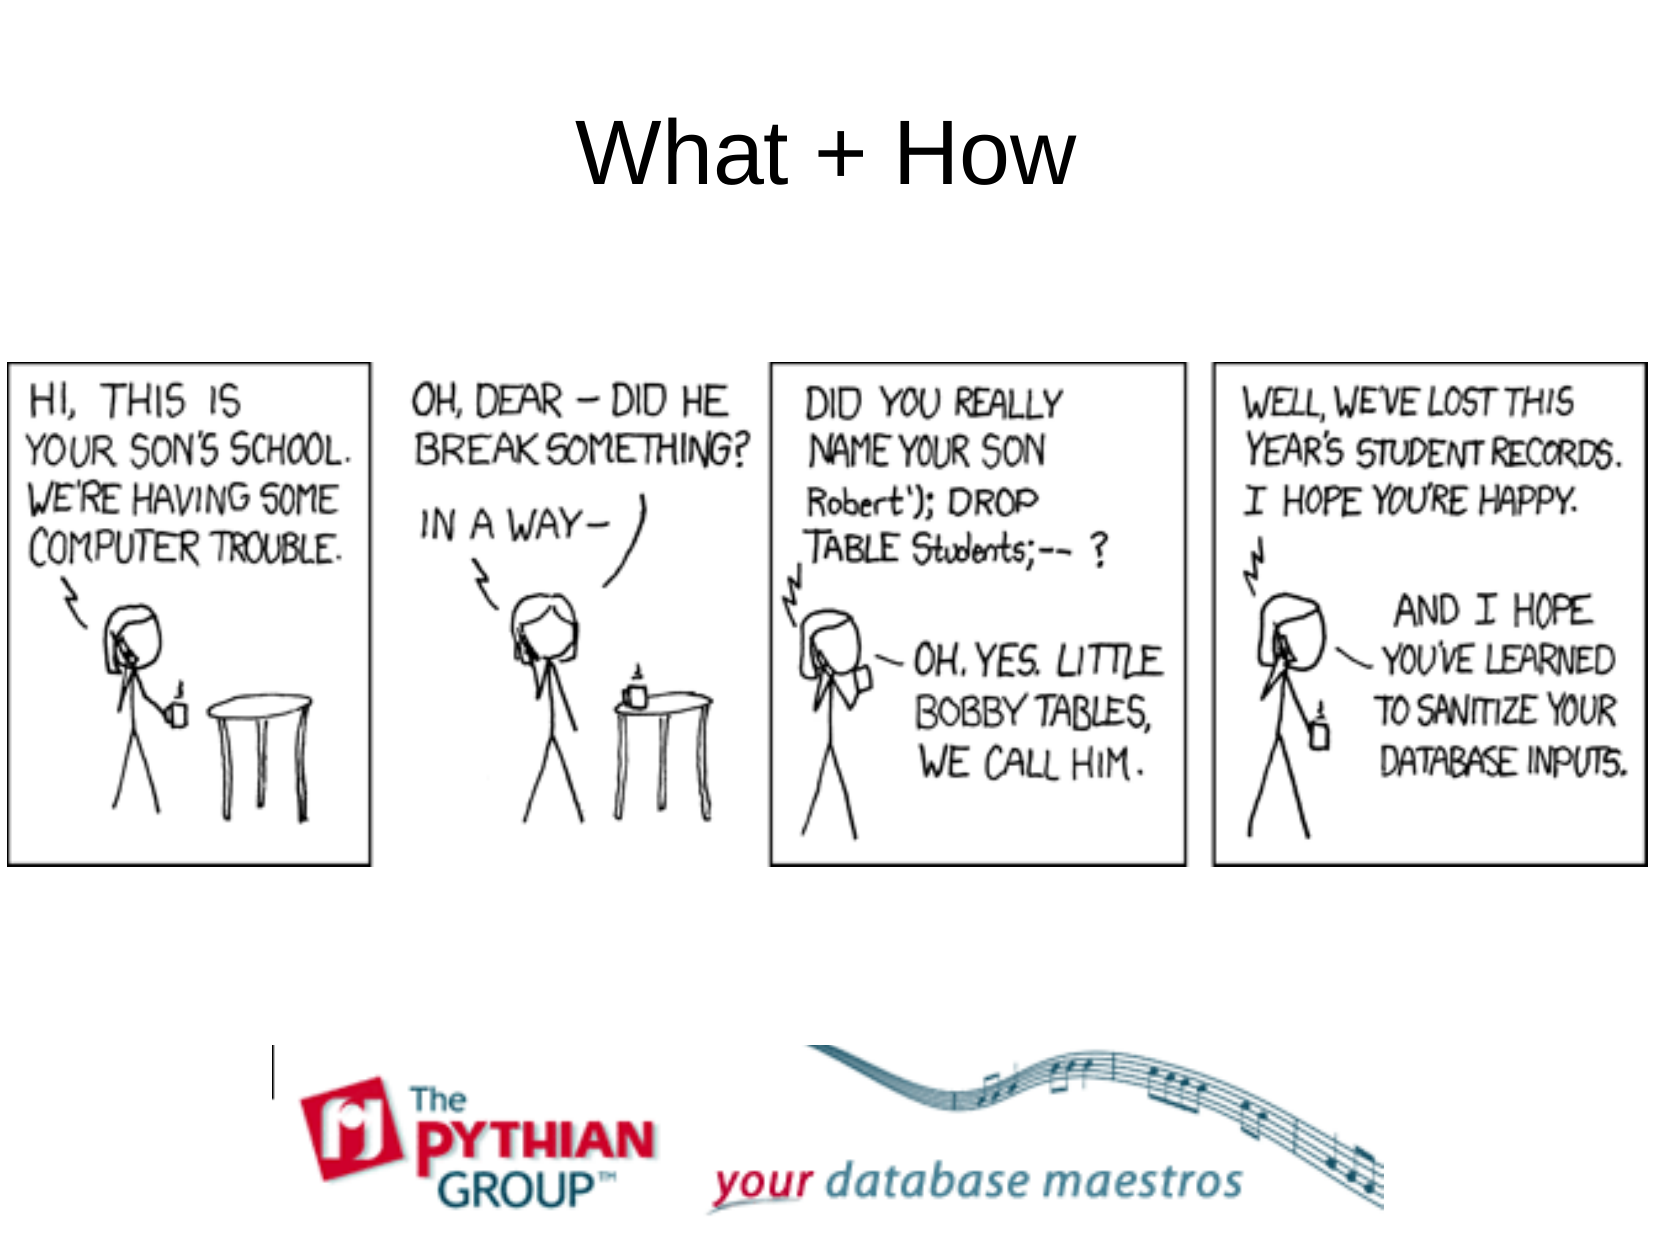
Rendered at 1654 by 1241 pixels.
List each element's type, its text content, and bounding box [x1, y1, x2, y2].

picture [272, 1045, 1384, 1241]
picture [7, 362, 1648, 867]
title What + How [82, 56, 1571, 250]
